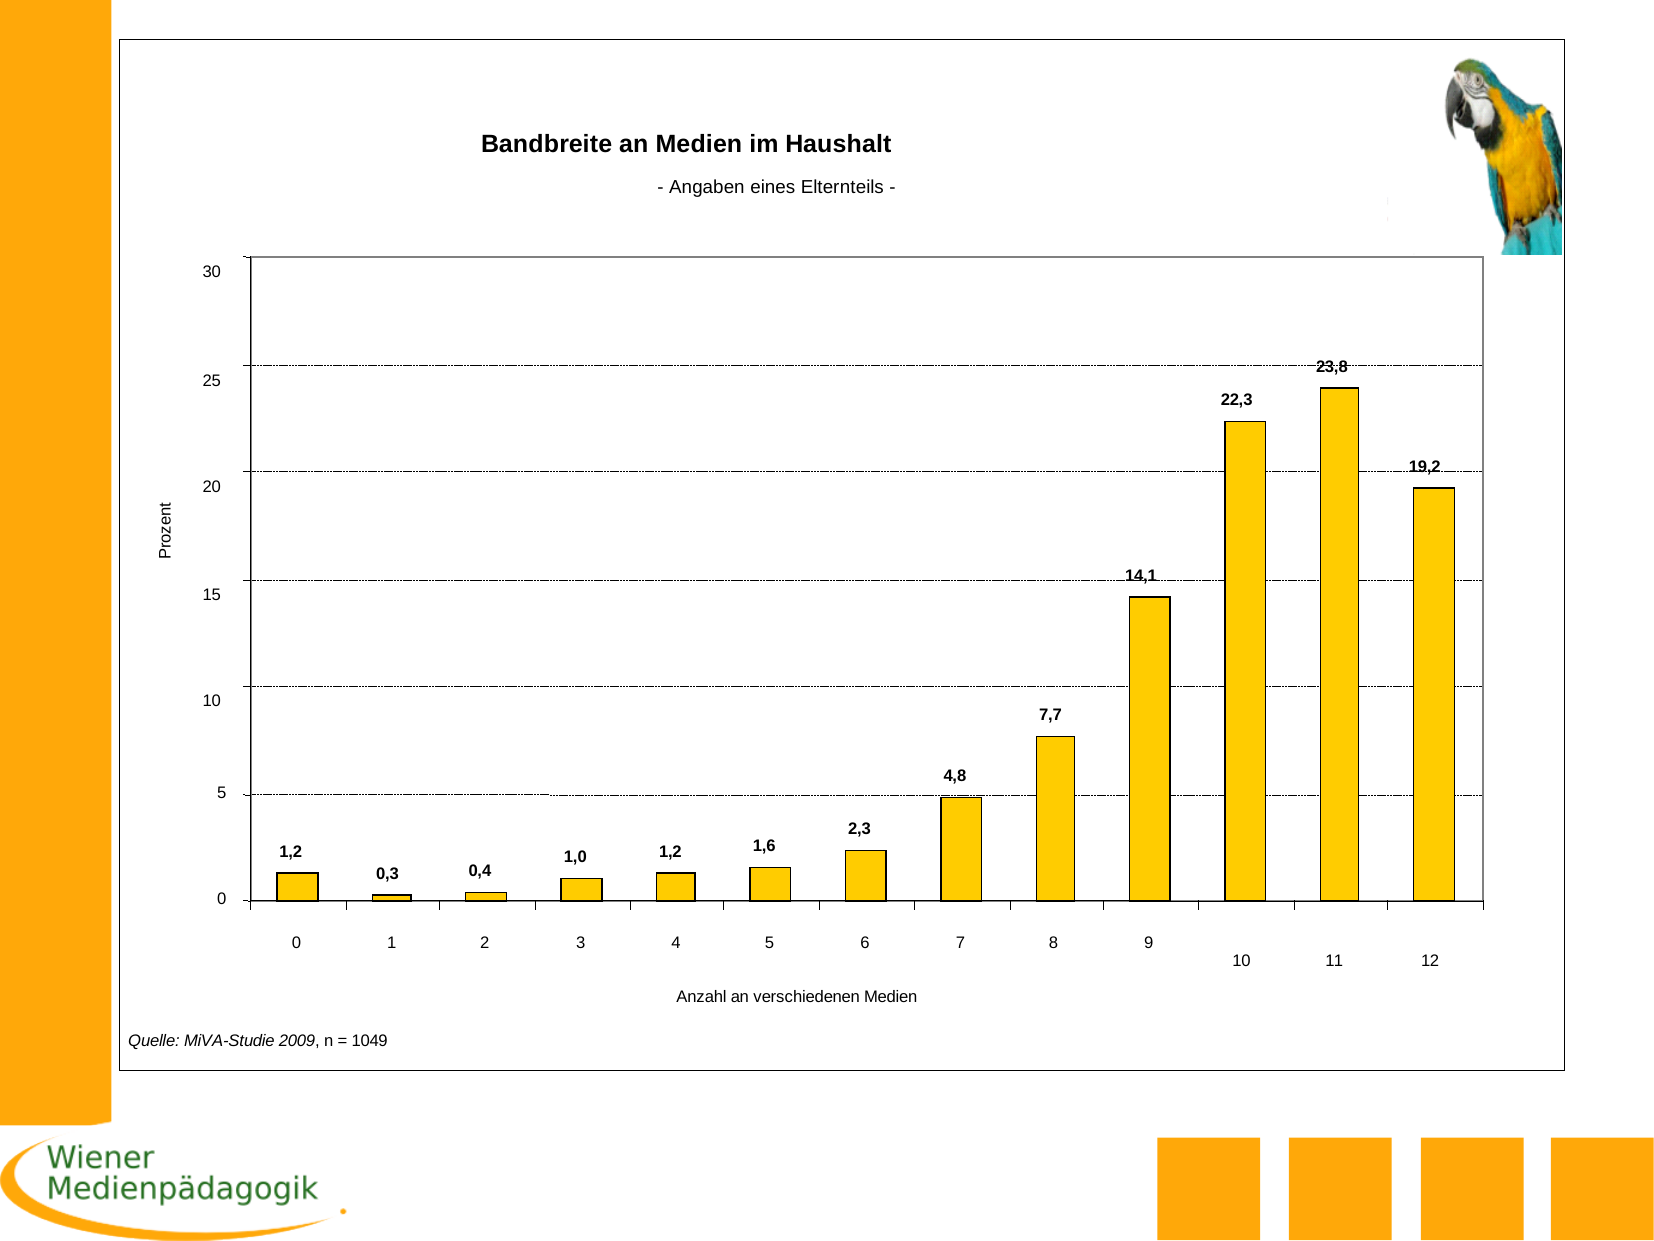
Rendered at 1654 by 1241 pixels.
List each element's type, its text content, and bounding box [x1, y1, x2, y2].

text_box 15 [202, 560, 232, 630]
text_box - Angaben eines Elternteils - [657, 148, 1028, 226]
text_box 1 [387, 925, 402, 961]
text_box 1,2 [659, 817, 696, 886]
text_box Quelle: MiVA-Studie 2009, n = 1049 [128, 1023, 597, 1058]
text_box 2 [480, 925, 495, 961]
text_box 23,8 [1316, 332, 1367, 401]
text_box 12 [1421, 926, 1450, 995]
text_box Anzahl an verschiedenen Medien [676, 962, 1061, 1031]
text_box 1,6 [752, 811, 789, 881]
text_box 4,8 [943, 742, 980, 811]
text_box 2,3 [848, 795, 885, 864]
text_box 1,2 [279, 817, 316, 886]
text_box 14,1 [1125, 541, 1176, 610]
text_box Prozent [120, 461, 210, 560]
text_box 22,3 [1220, 365, 1272, 435]
text_box 10 [202, 666, 232, 736]
picture [0, 1114, 398, 1241]
text_box [252, 258, 1482, 901]
text_box 0 [291, 925, 306, 961]
text_box 19,2 [1408, 432, 1460, 502]
text_box 8 [1048, 925, 1064, 961]
text_box 3 [576, 925, 591, 961]
text_box 0 [217, 881, 232, 916]
text_box 7 [955, 925, 971, 961]
text_box 11 [1325, 926, 1355, 995]
text_box 25 [202, 346, 232, 415]
text_box 7,7 [1039, 680, 1076, 750]
text_box 4 [671, 925, 686, 961]
text_box 20 [202, 452, 232, 521]
text_box 30 [202, 237, 232, 306]
text_box 10 [1232, 926, 1262, 995]
text_box 5 [217, 775, 232, 810]
text_box Bandbreite an Medien im Haushalt [481, 92, 1118, 196]
picture [1387, 56, 1562, 255]
text_box 6 [860, 925, 875, 961]
text_box 0,3 [375, 839, 413, 908]
text_box 1,0 [564, 822, 601, 892]
text_box 9 [1144, 925, 1159, 961]
text_box 5 [764, 925, 779, 961]
text_box 0,4 [468, 836, 505, 906]
